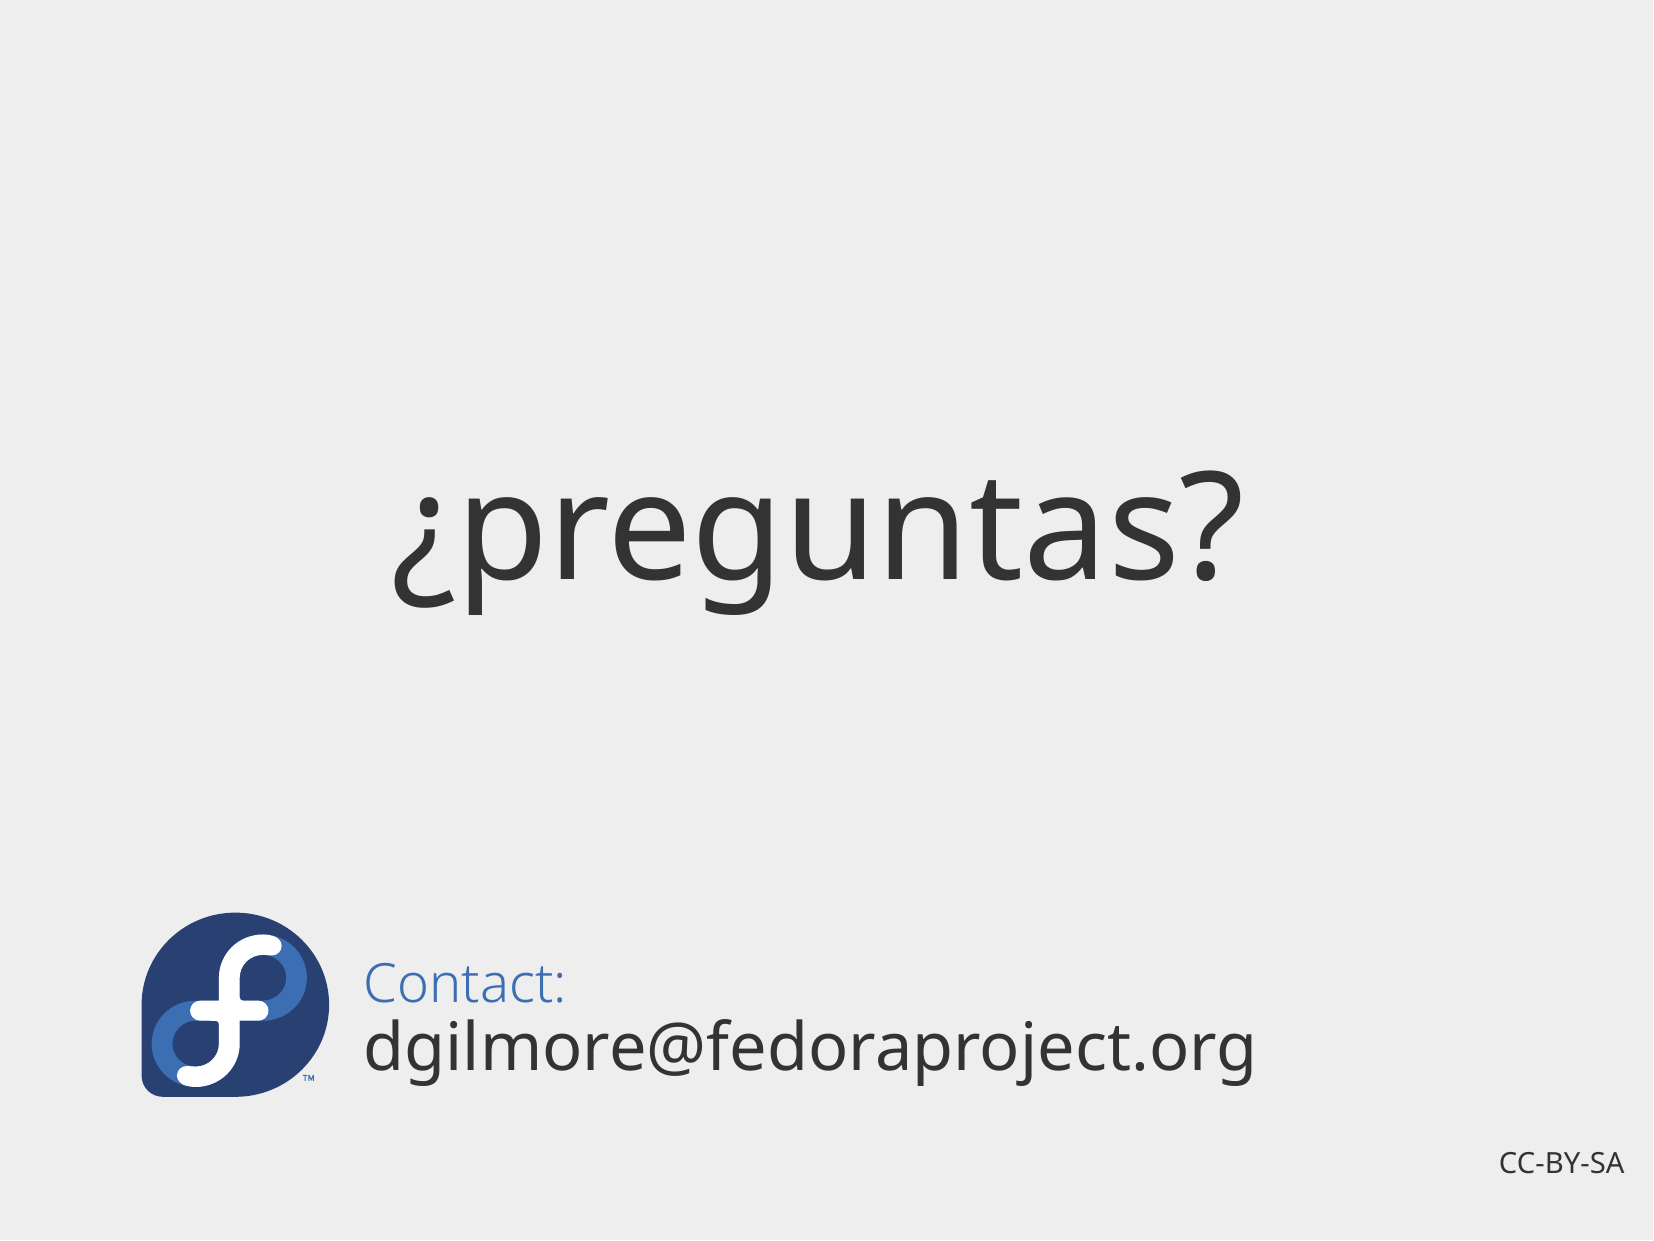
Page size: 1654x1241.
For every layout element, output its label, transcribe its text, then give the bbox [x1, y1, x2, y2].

text_box dgilmore@fedoraproject.org [349, 991, 1455, 1089]
text_box Contact: [349, 937, 703, 1019]
title ¿preguntas? [30, 409, 1606, 633]
picture [141, 912, 330, 1097]
text_box CC-BY-SA [24, 1135, 1640, 1230]
